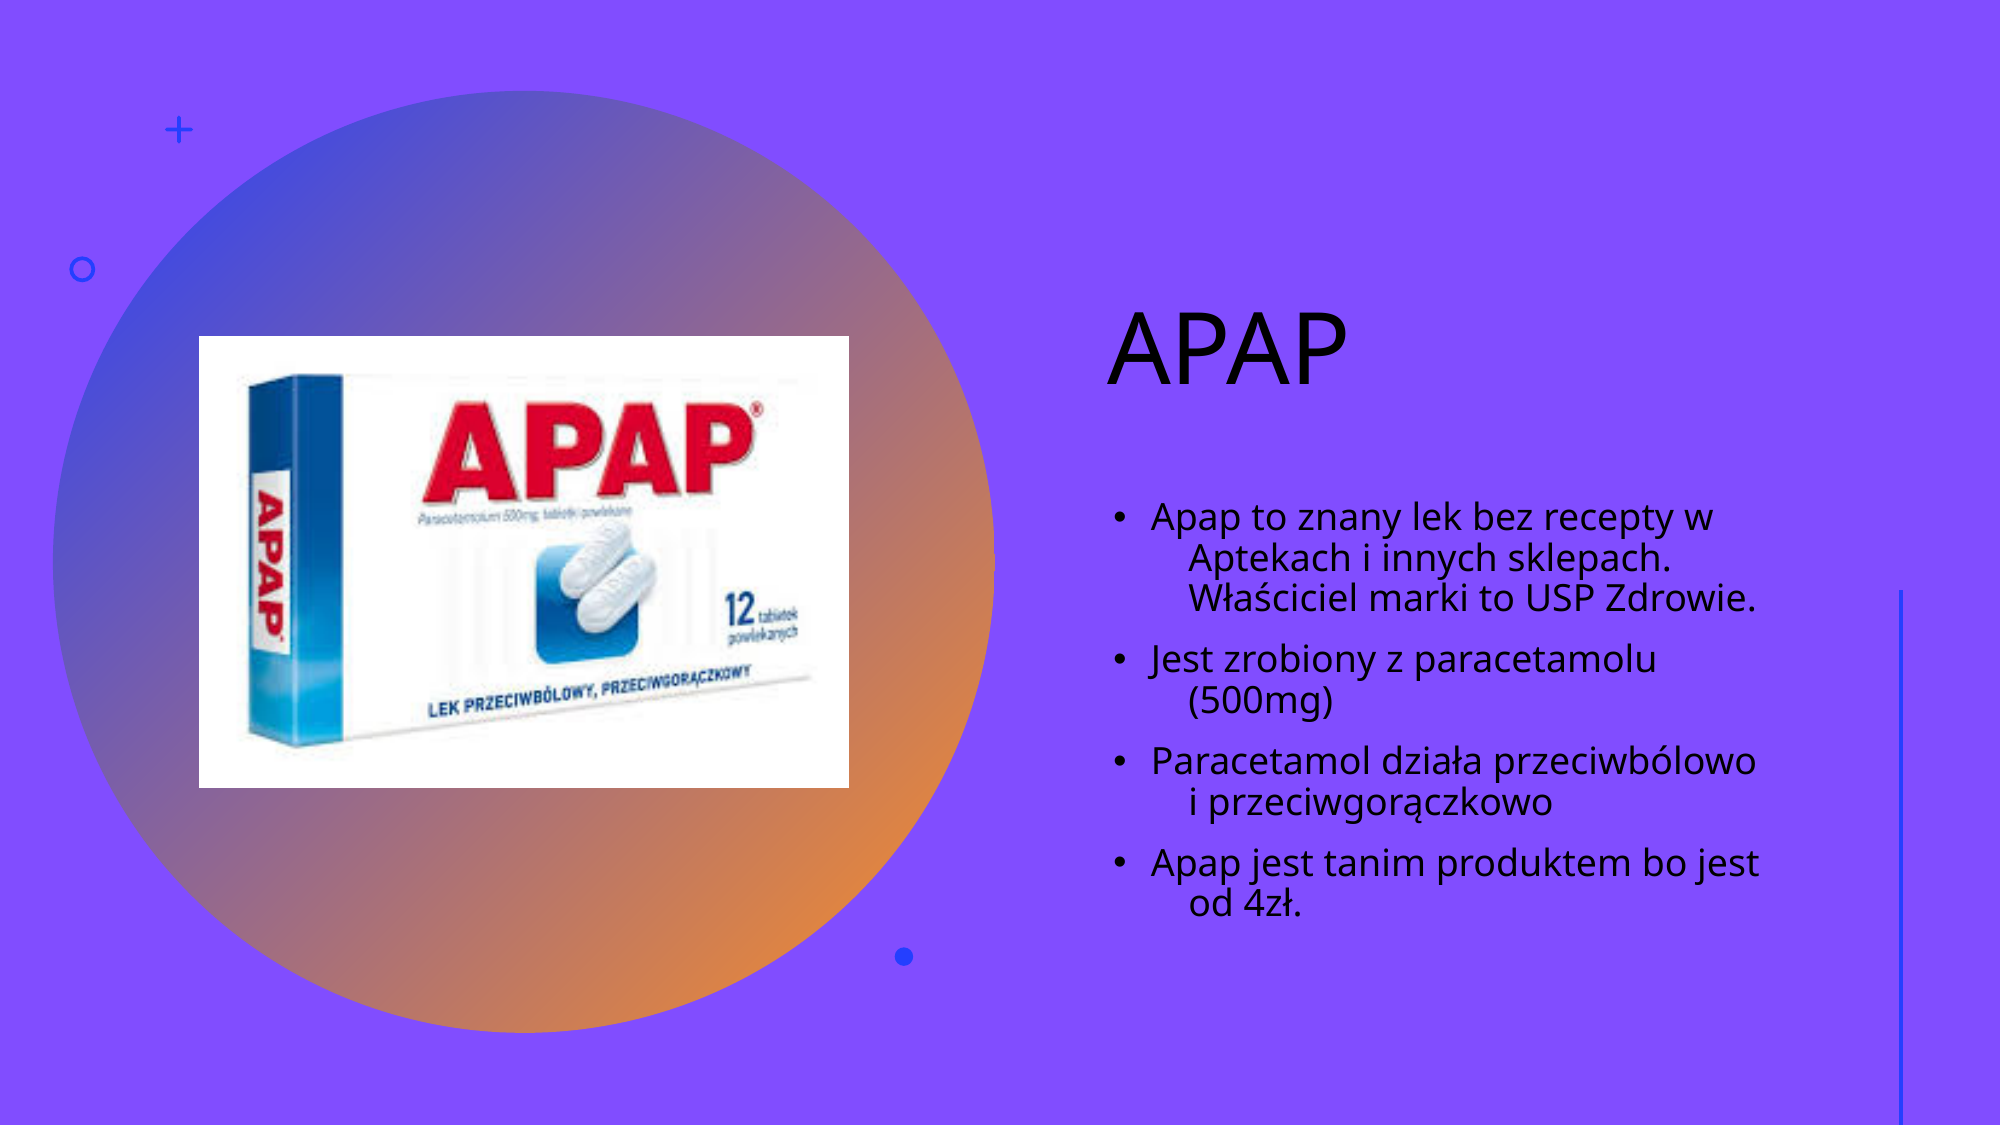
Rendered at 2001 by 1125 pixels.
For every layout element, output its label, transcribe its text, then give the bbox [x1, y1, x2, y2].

title APAP [1092, 76, 1781, 414]
text_box [0, 0, 2000, 1125]
picture [199, 336, 849, 788]
list Apap to znany lek bez recepty w Aptekach i innych sklepach. Właściciel marki to USP Zdrowie. Jest zrobiony z paracetamolu (500mg) Paracetamol działa przeciwbólowo i przeciwgorączkowo Apap jest tanim produktem bo jest od 4zł. [1098, 490, 1781, 969]
